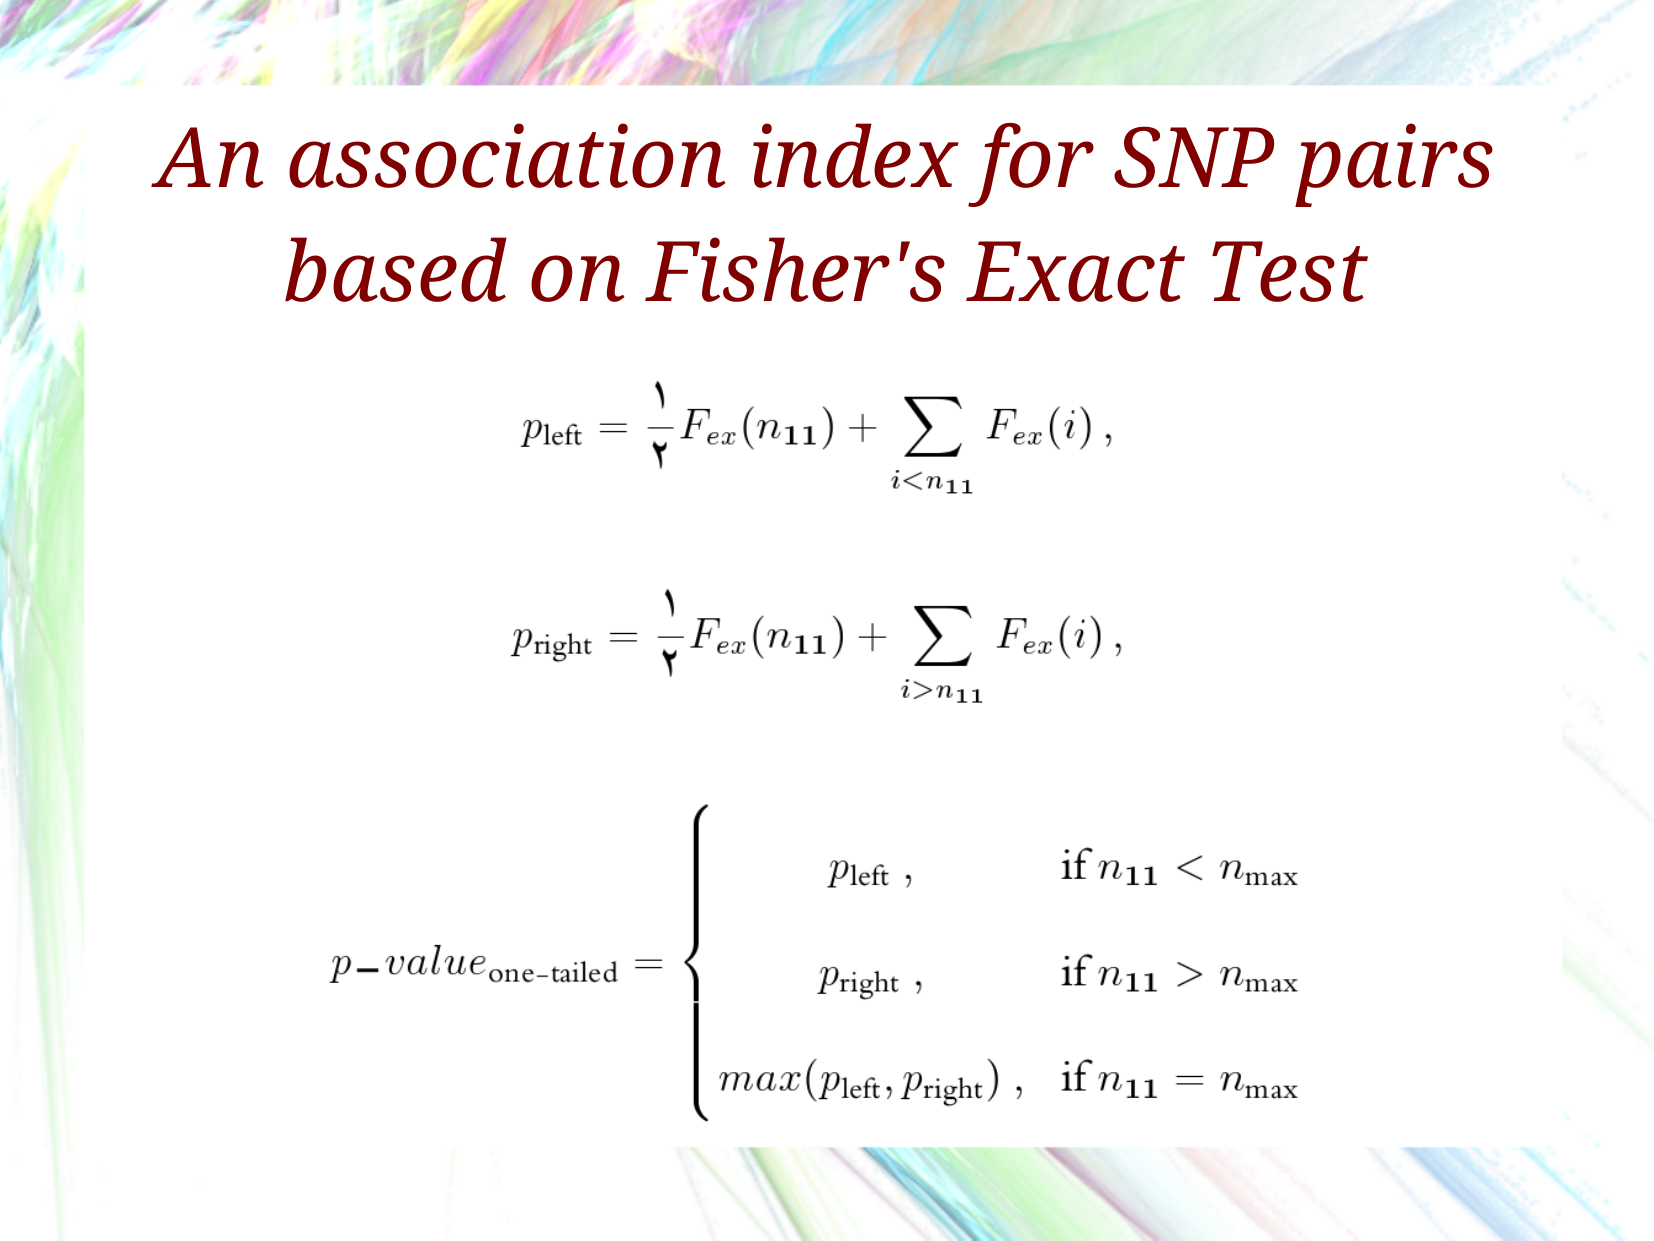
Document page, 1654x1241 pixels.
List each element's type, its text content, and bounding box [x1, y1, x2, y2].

title An association index for SNP pairs based on Fisher's Exact Test [82, 102, 1571, 322]
picture [0, 0, 1654, 1241]
